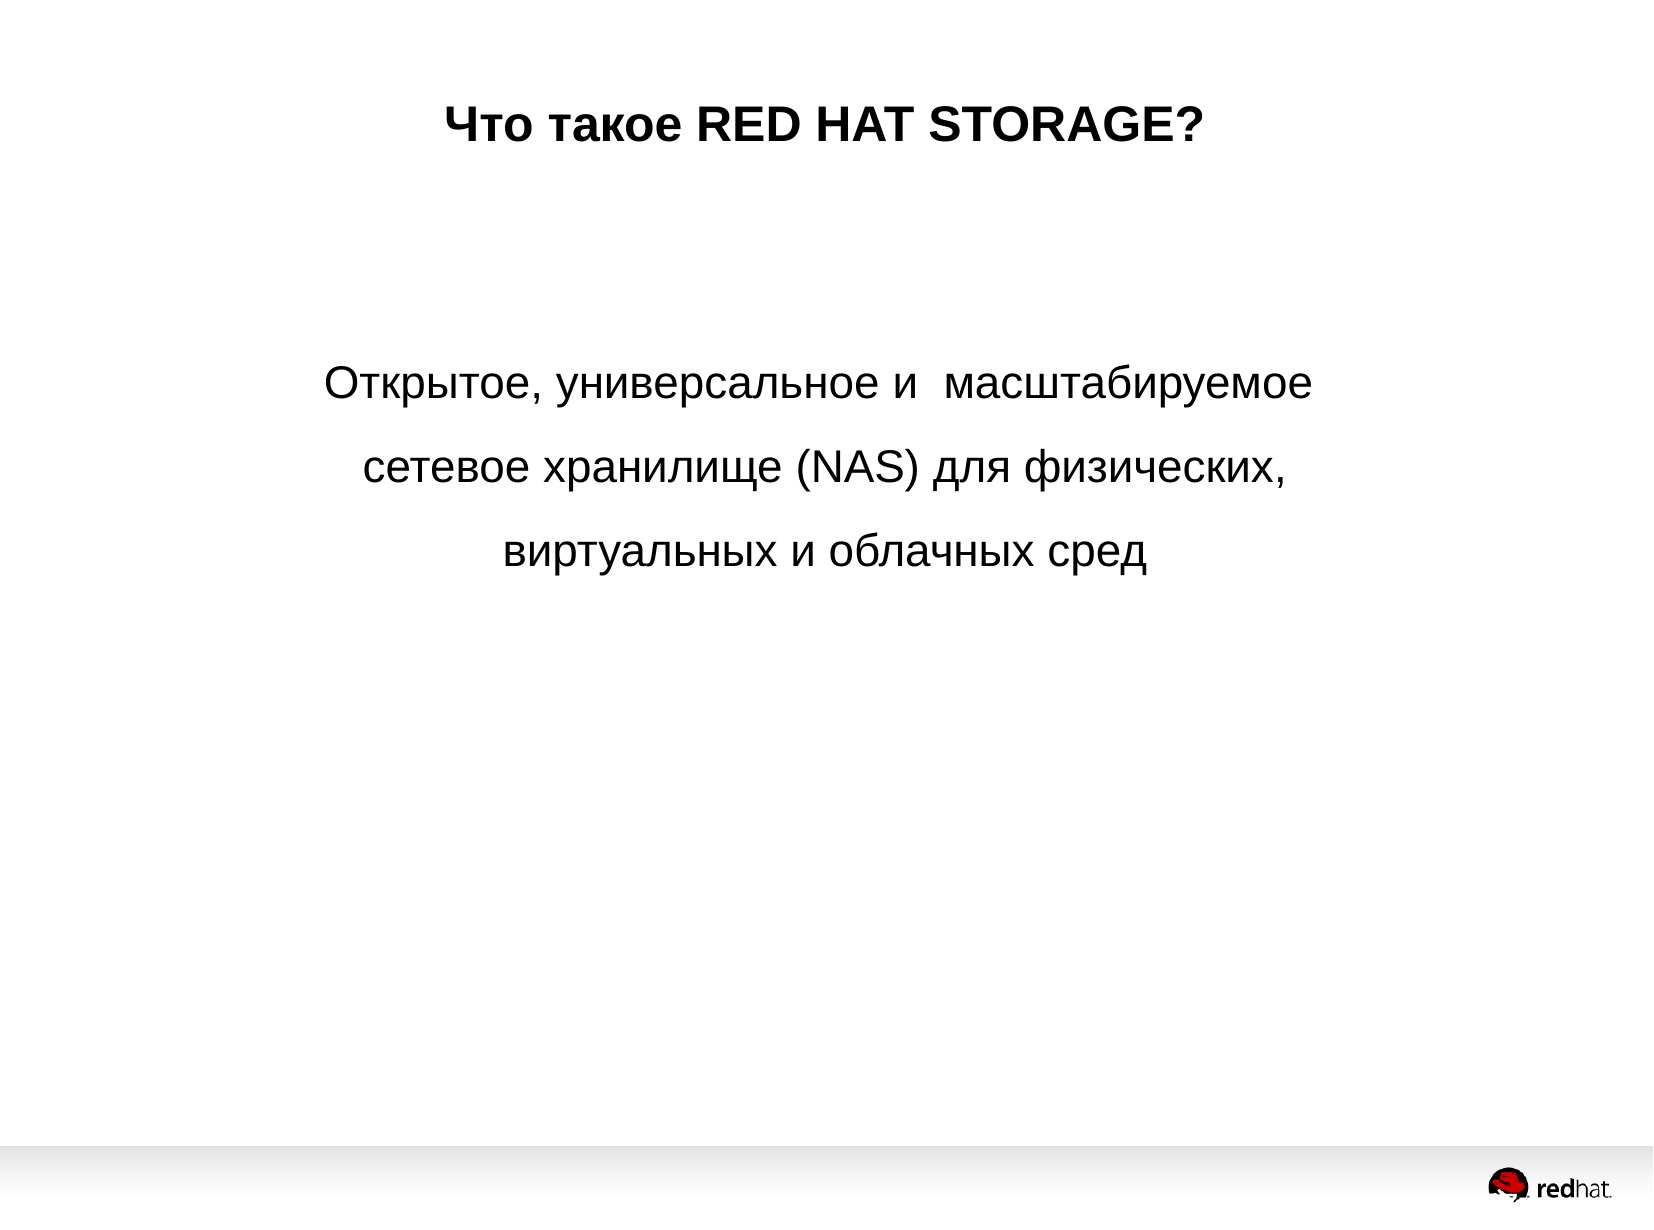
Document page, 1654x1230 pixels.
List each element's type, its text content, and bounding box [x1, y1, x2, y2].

text_box Что такое RED HAT STORAGE? [149, 89, 1500, 160]
picture [0, 1146, 1653, 1230]
list Открытое, универсальное и масштабируемое сетевое хранилище (NAS) для физических, виртуальных и облачных сред [112, 344, 1538, 936]
